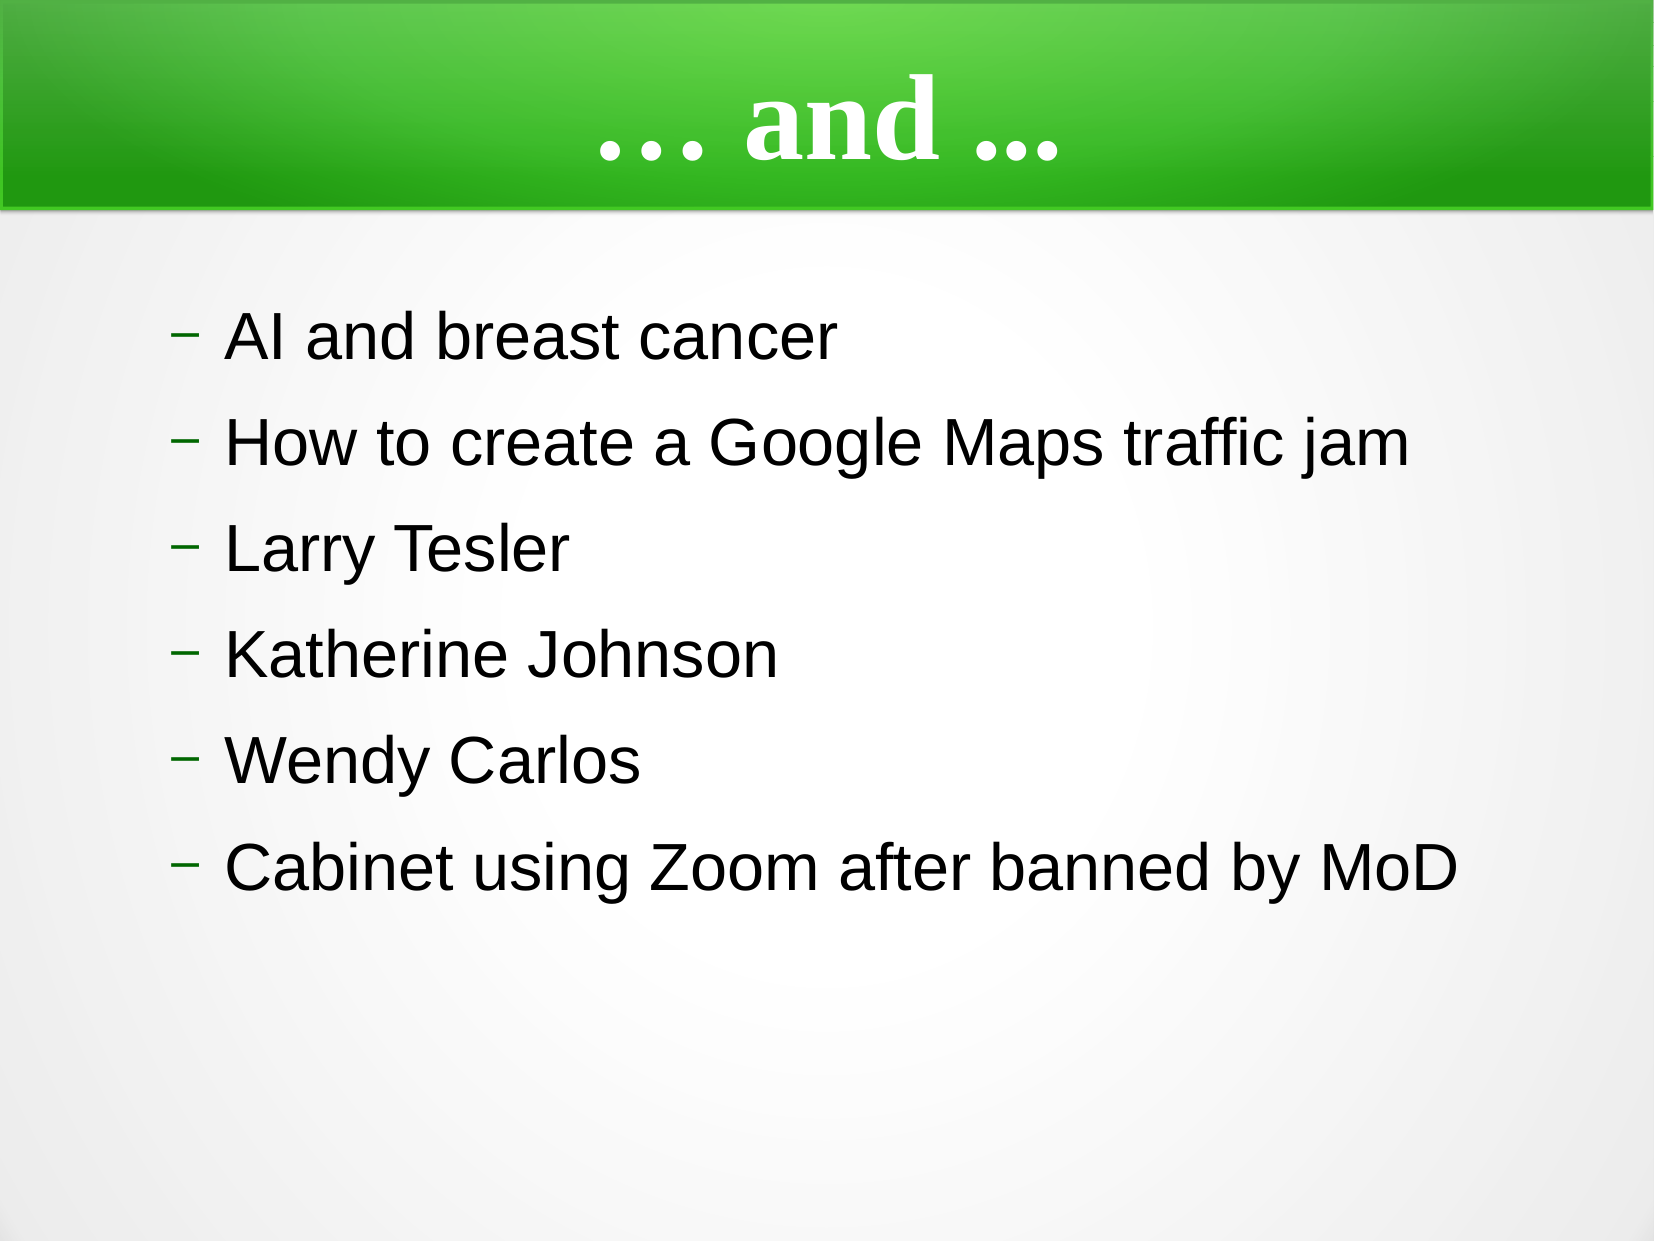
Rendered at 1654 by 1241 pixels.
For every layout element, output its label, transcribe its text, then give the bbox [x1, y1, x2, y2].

list AI and breast cancer How to create a Google Maps traffic jam Larry Tesler Katherine Johnson Wendy Carlos Cabinet using Zoom after banned by MoD [82, 299, 1571, 1019]
title … and ... [82, 28, 1571, 208]
